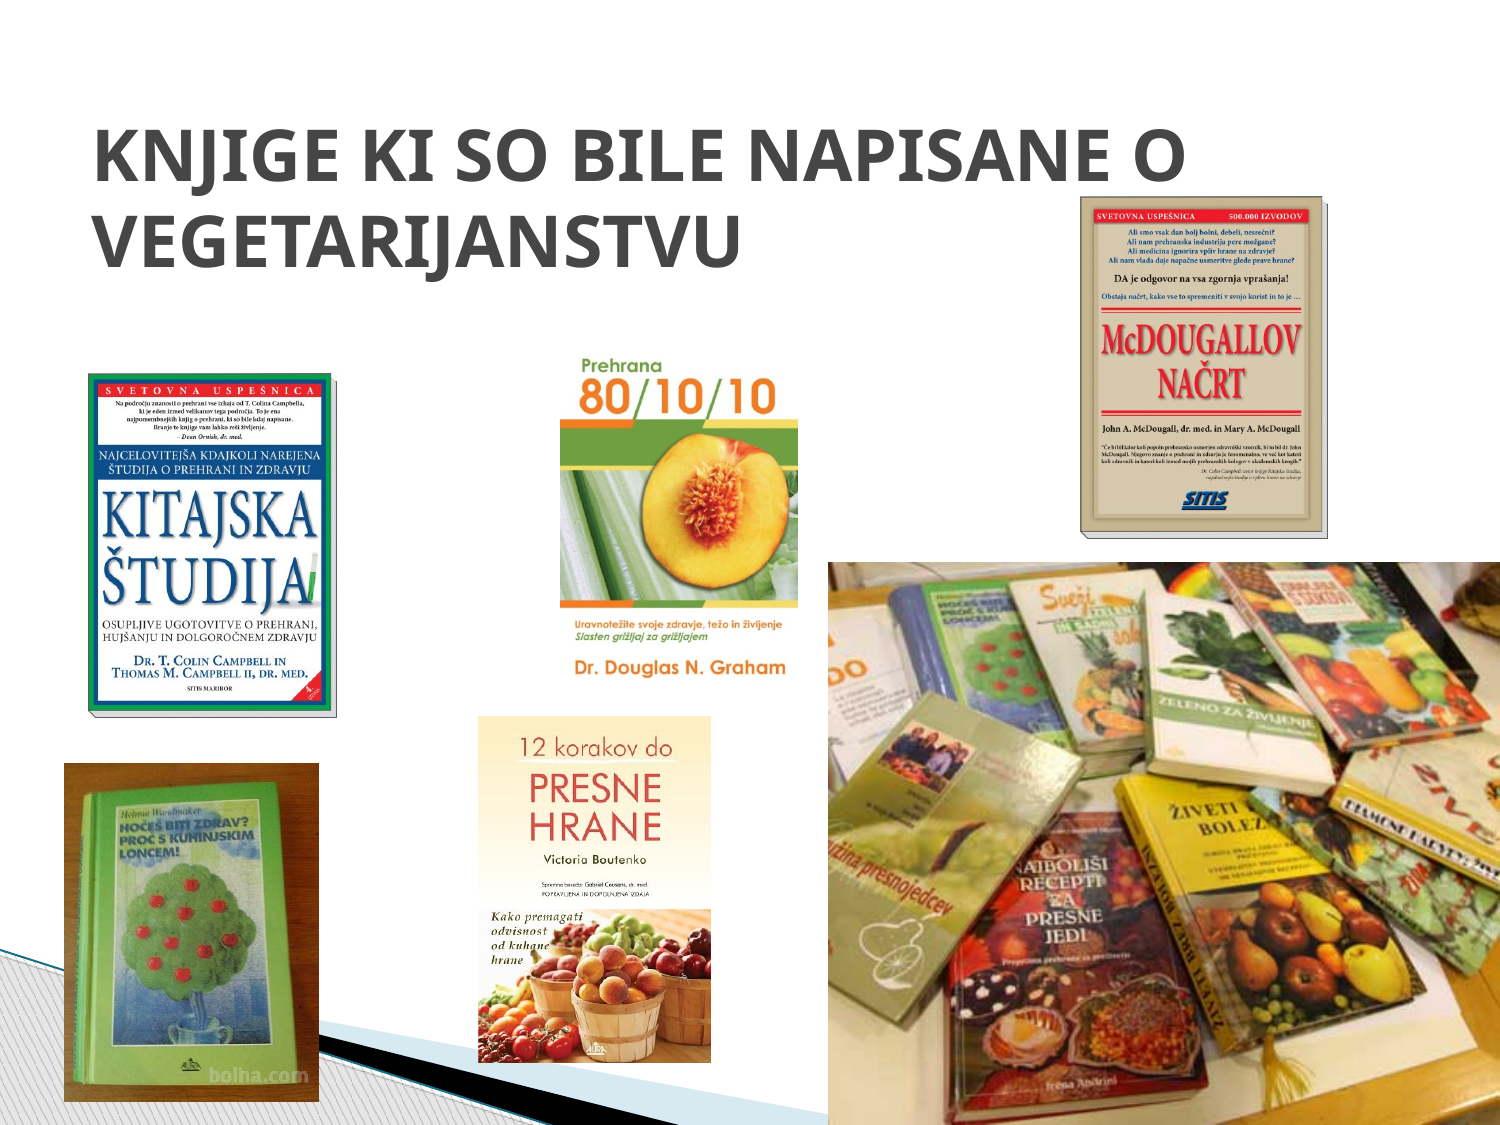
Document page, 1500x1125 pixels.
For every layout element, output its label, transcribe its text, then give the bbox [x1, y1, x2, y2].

picture [64, 763, 319, 1102]
picture [1080, 196, 1328, 539]
picture [478, 716, 711, 1063]
title KNJIGE KI SO BILE NAPISANE O VEGETARIJANSTVU [76, 101, 1427, 290]
picture [560, 337, 798, 693]
picture [828, 562, 1500, 1125]
picture [88, 373, 337, 718]
